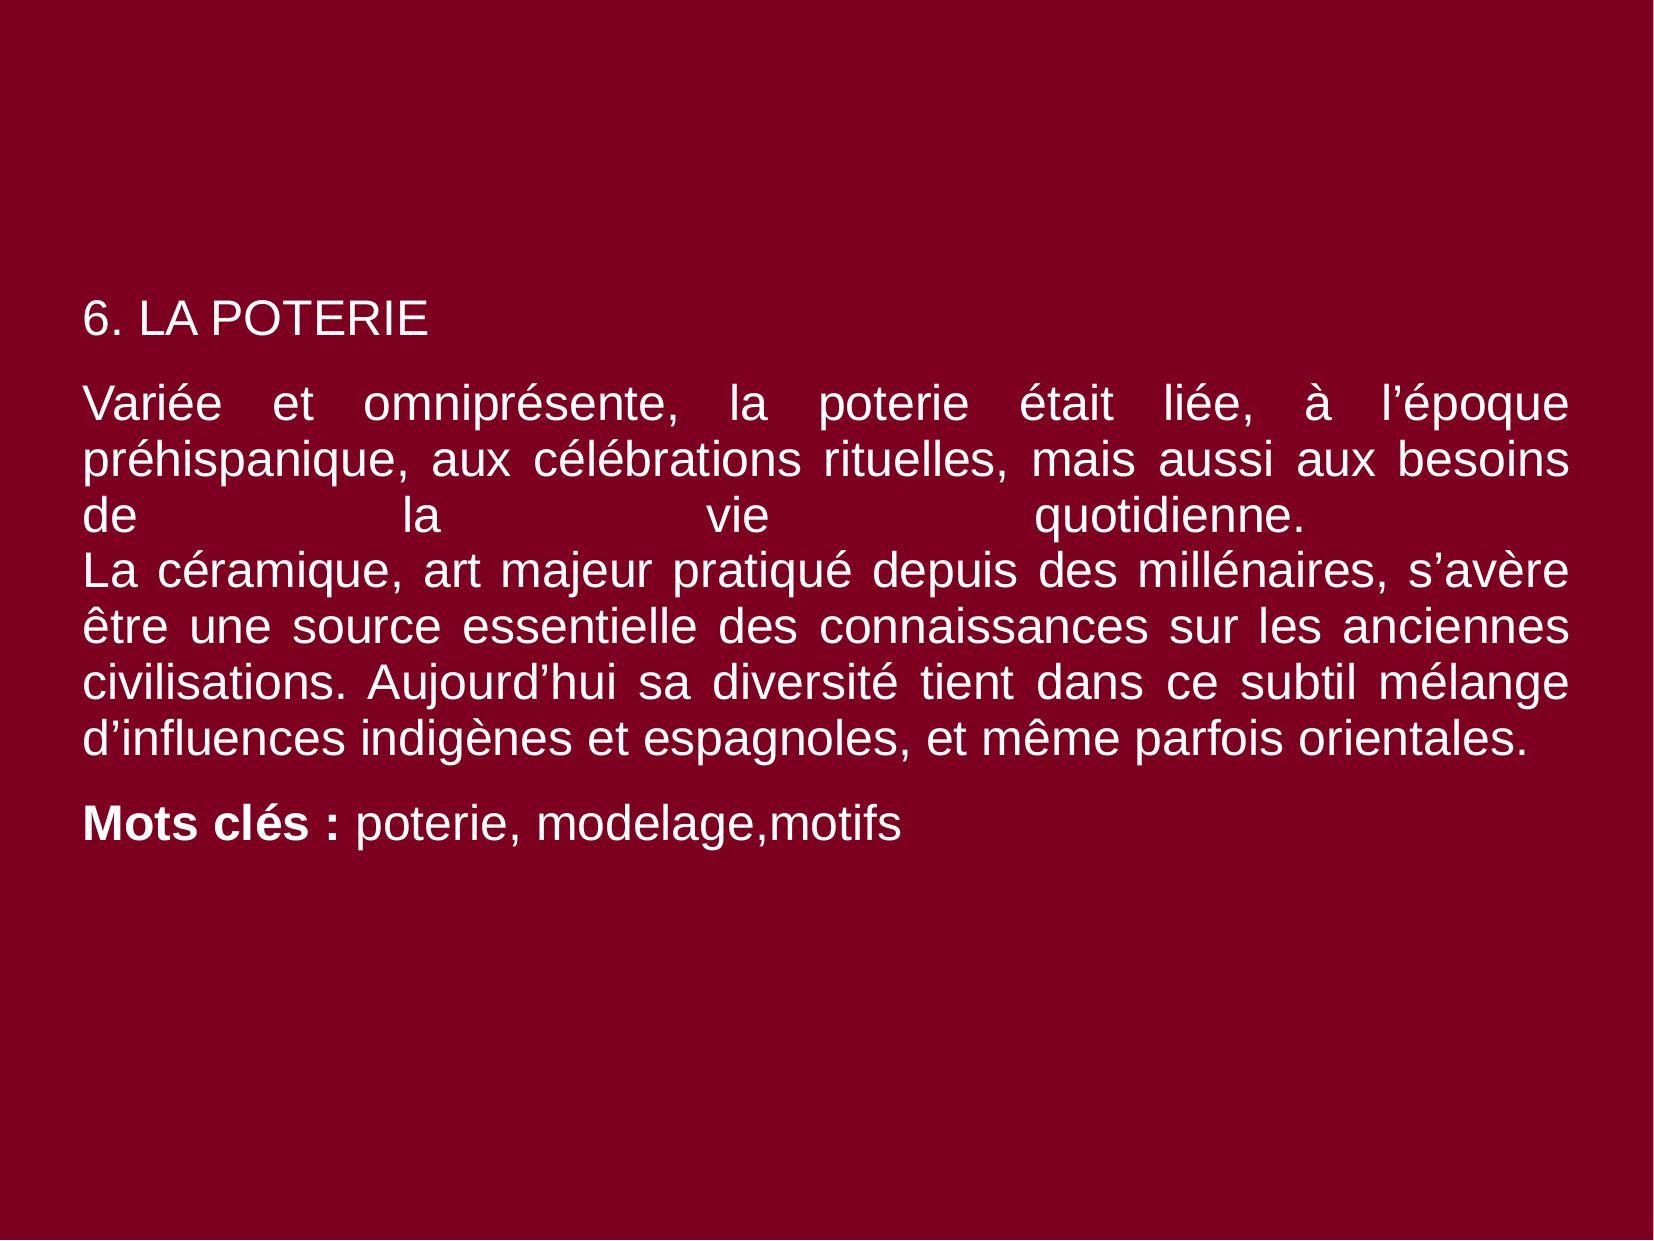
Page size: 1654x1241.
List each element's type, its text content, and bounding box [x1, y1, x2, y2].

list 6. LA POTERIE Variée et omniprésente, la poterie était liée, à l’époque préhispanique, aux célébrations rituelles, mais aussi aux besoins de la vie quotidienne. La céramique, art majeur pratiqué depuis des millénaires, s’avère être une source essentielle des connaissances sur les anciennes civilisations. Aujourd’hui sa diversité tient dans ce subtil mélange d’influences indigènes et espagnoles, et même parfois orientales. Mots clés : poterie, modelage,motifs [82, 290, 1571, 1158]
